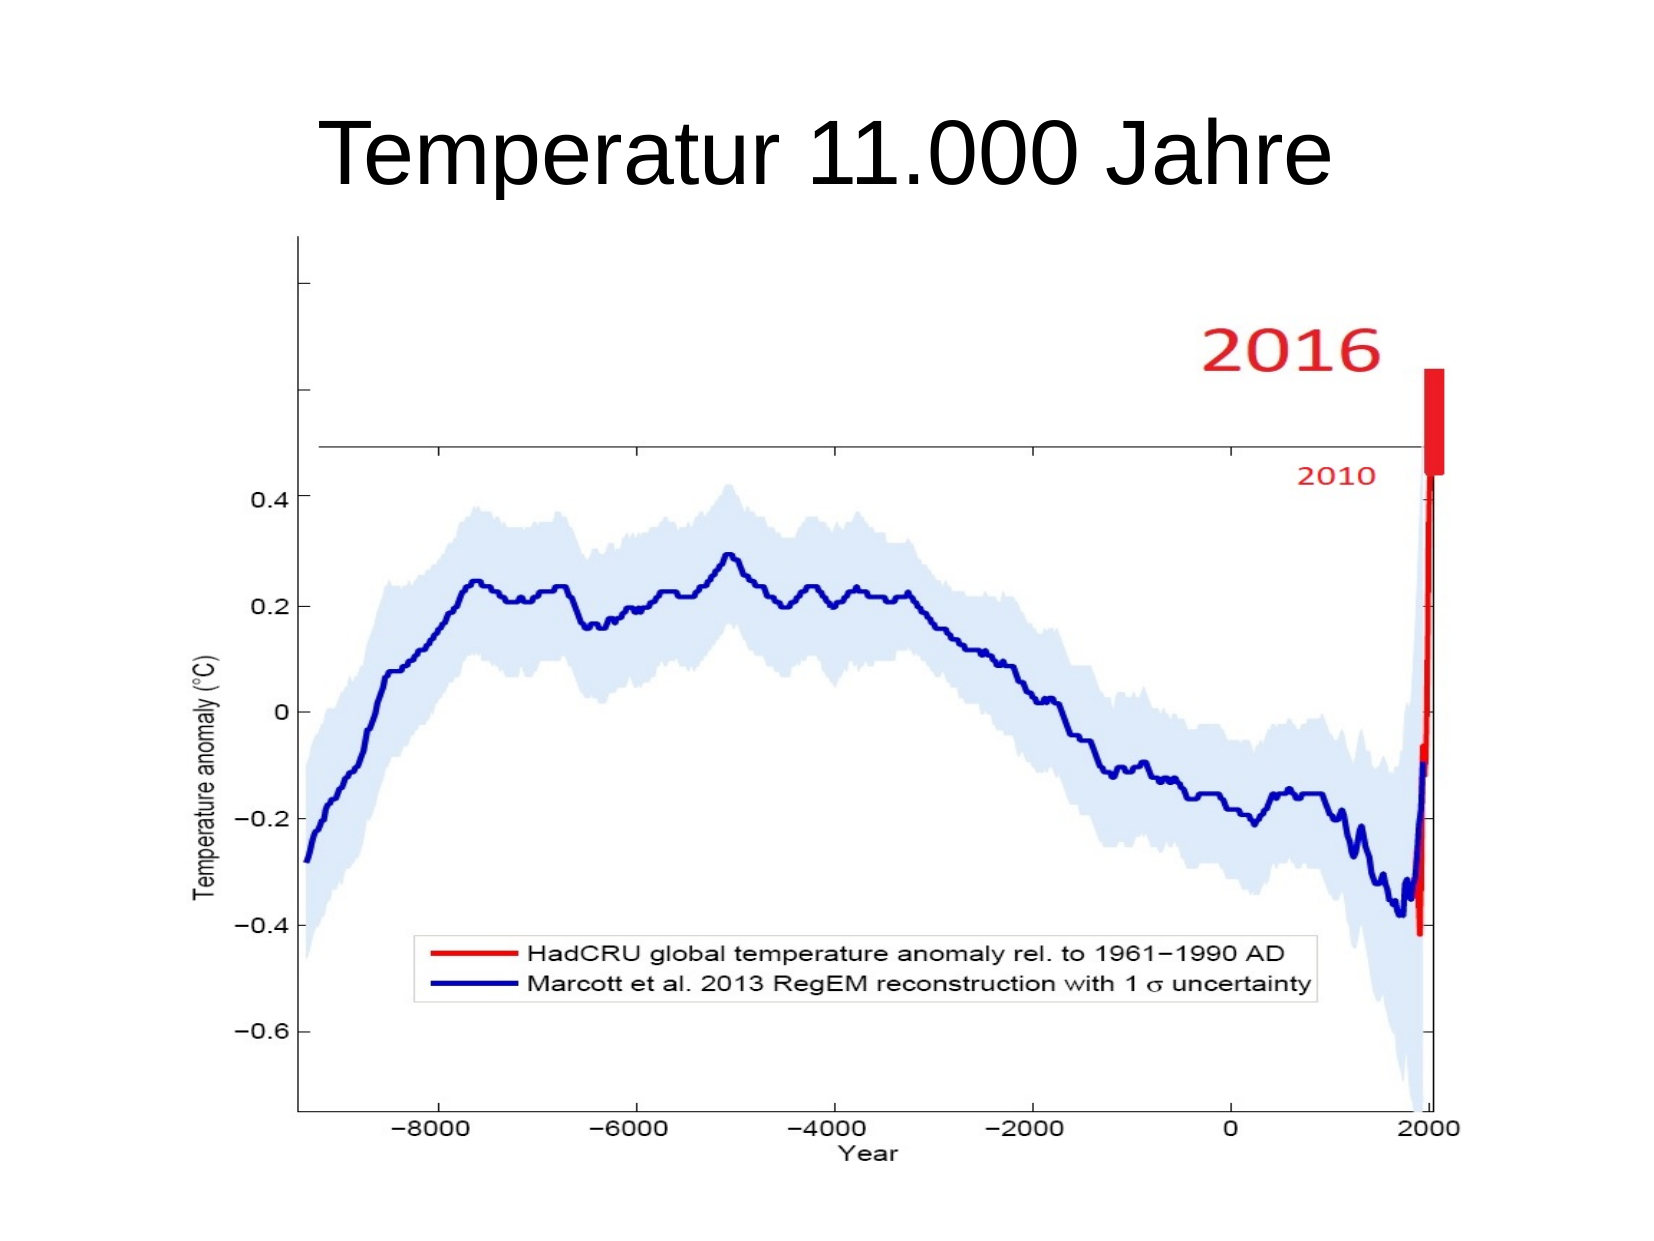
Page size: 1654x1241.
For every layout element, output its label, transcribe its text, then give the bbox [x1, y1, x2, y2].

title Temperatur 11.000 Jahre [82, 49, 1571, 257]
picture [141, 200, 1512, 1193]
